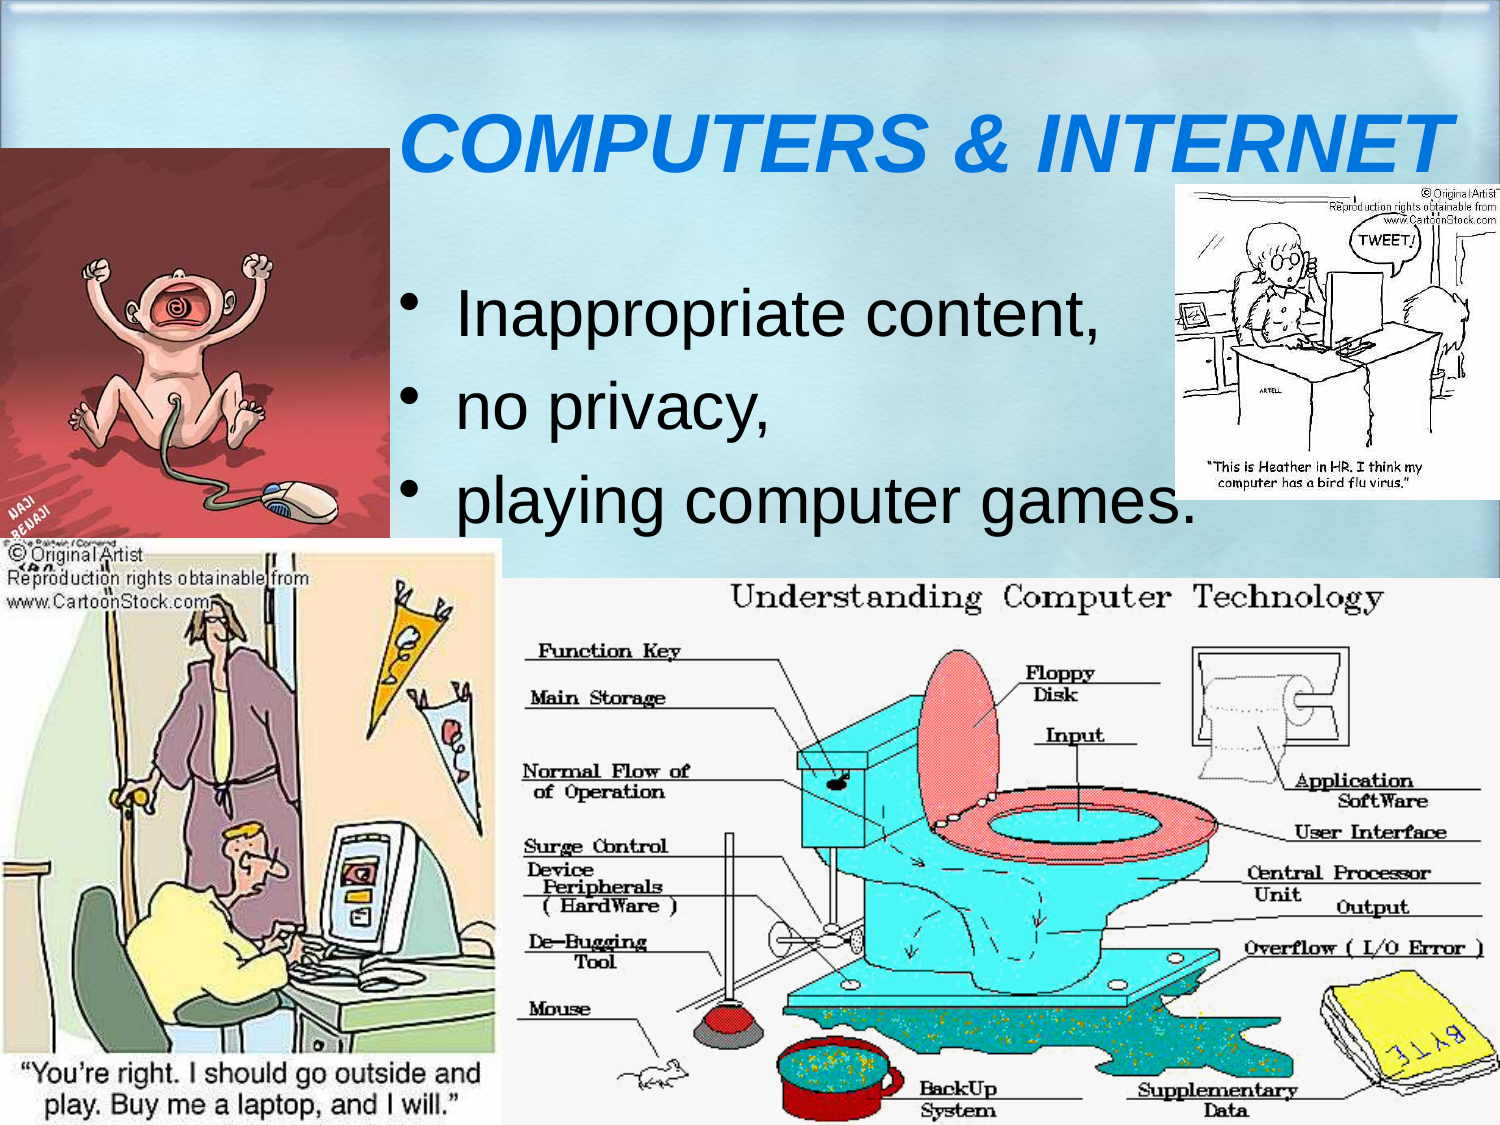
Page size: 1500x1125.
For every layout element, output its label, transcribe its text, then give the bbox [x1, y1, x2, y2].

picture [0, 0, 1500, 1125]
list Inappropriate content, no privacy, playing computer games. [390, 262, 1486, 578]
title COMPUTERS & INTERNET [383, 45, 1486, 233]
